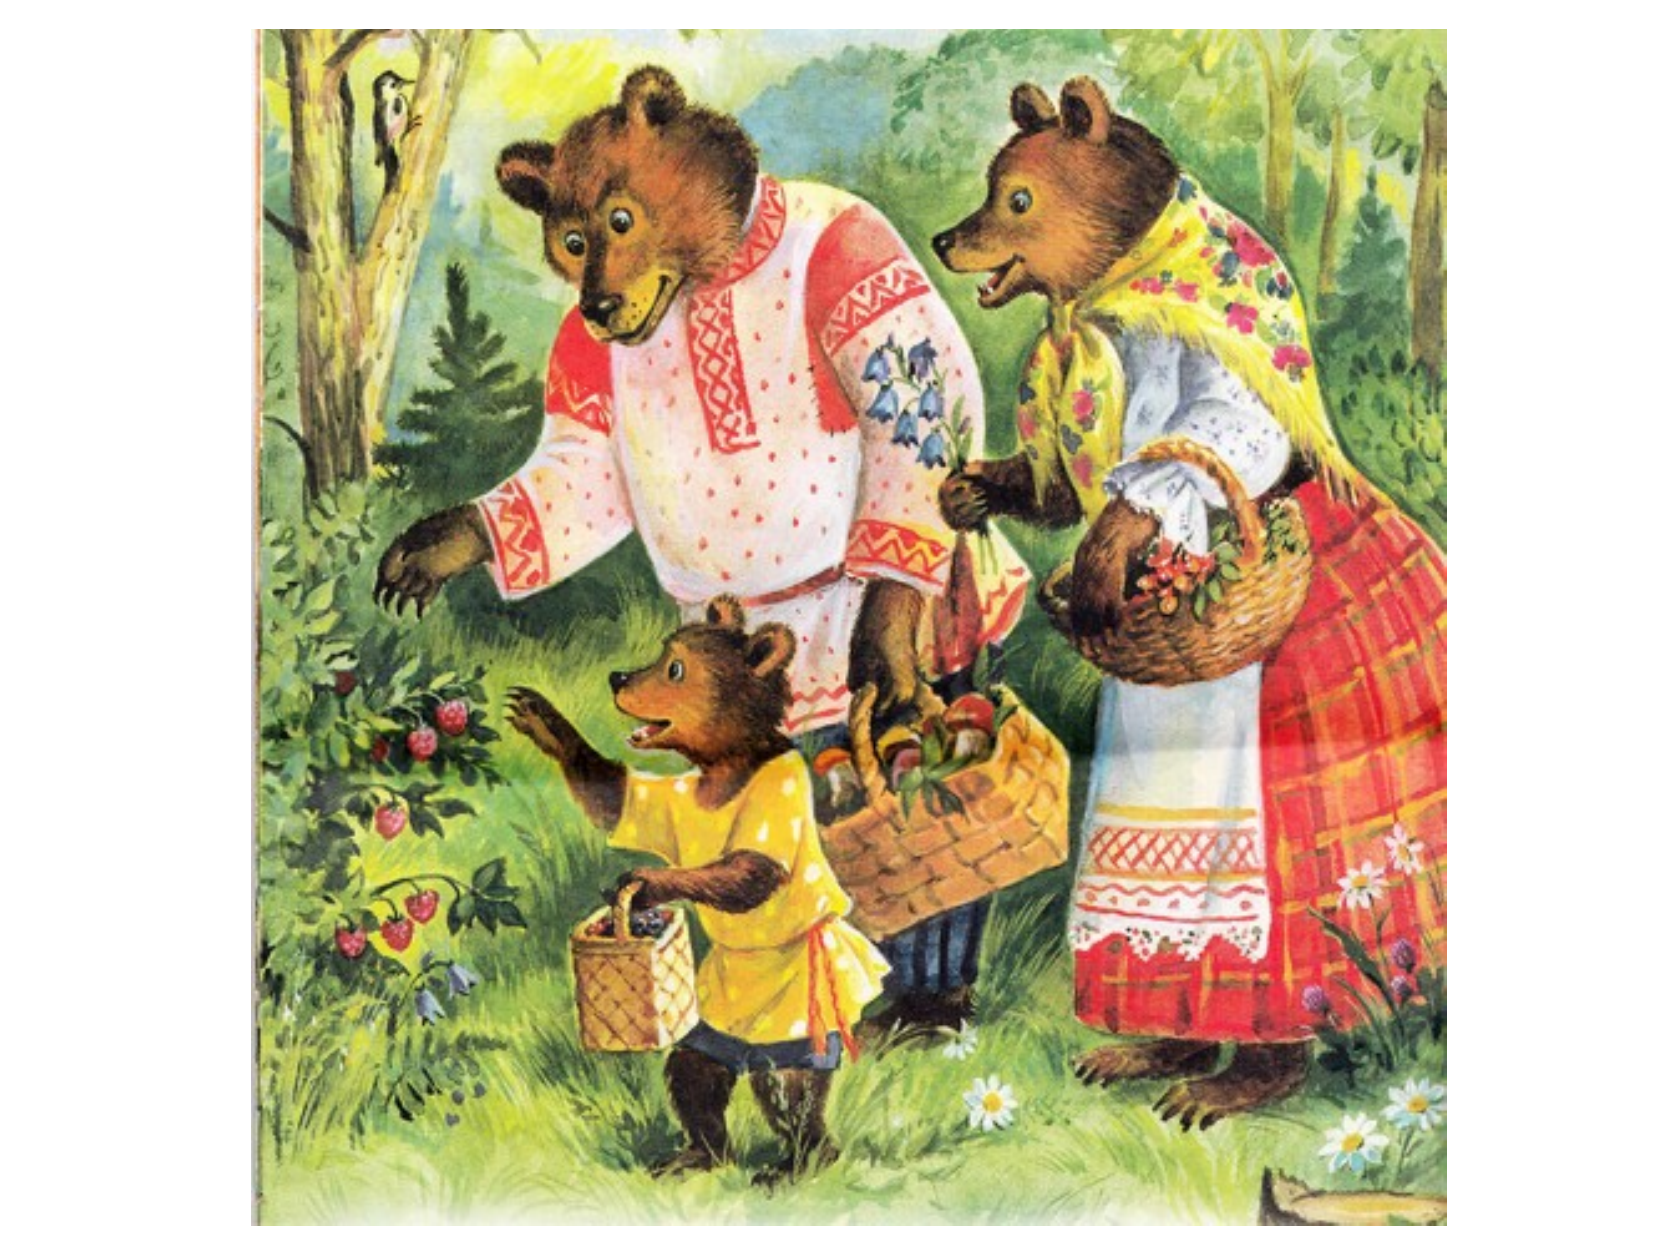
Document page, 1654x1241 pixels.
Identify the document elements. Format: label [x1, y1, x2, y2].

picture [251, 29, 1447, 1226]
